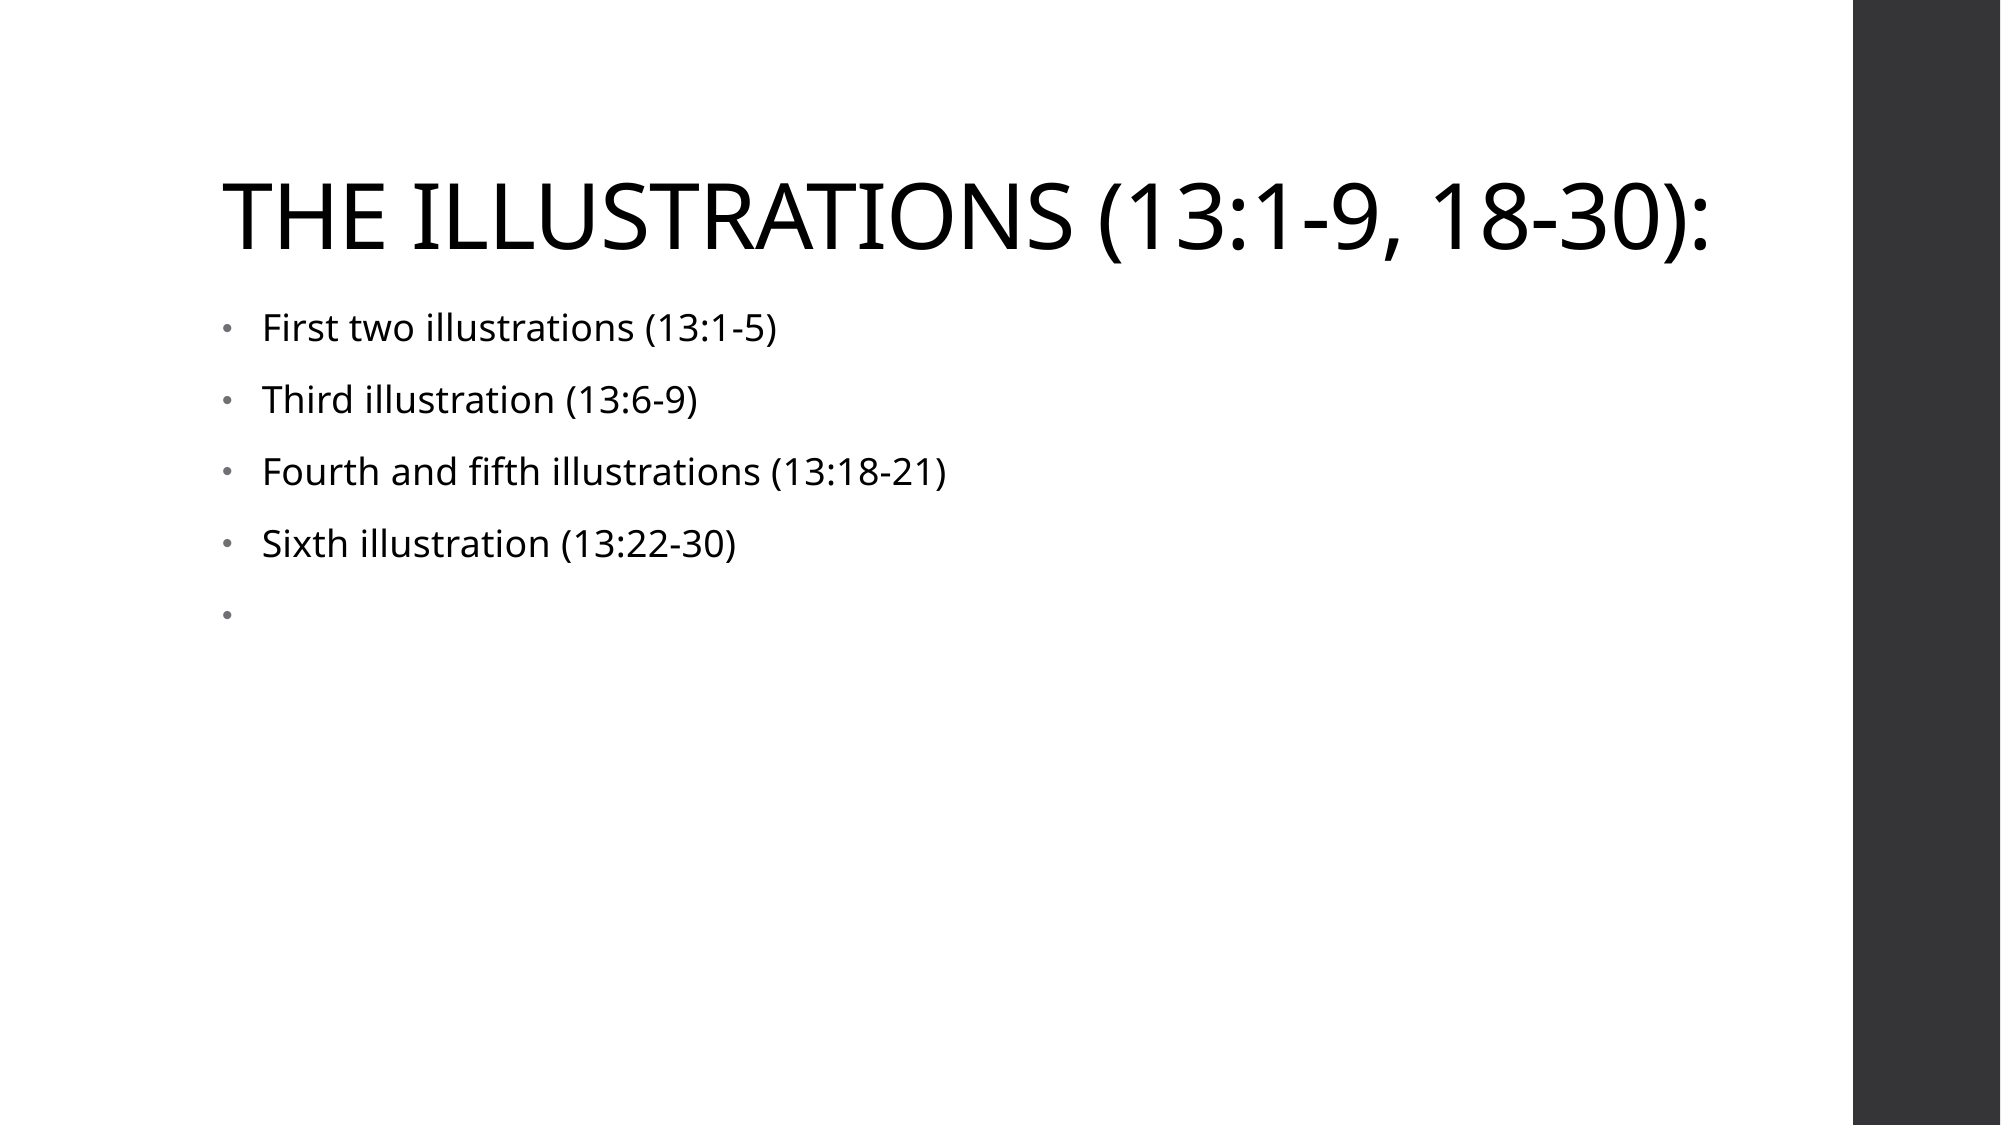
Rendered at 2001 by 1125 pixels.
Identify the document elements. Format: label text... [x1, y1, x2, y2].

title THE ILLUSTRATIONS (13:1-9, 18-30): [206, 60, 1797, 278]
list First two illustrations (13:1-5) Third illustration (13:6-9) Fourth and fifth illustrations (13:18-21) Sixth illustration (13:22-30) [206, 299, 1617, 1014]
